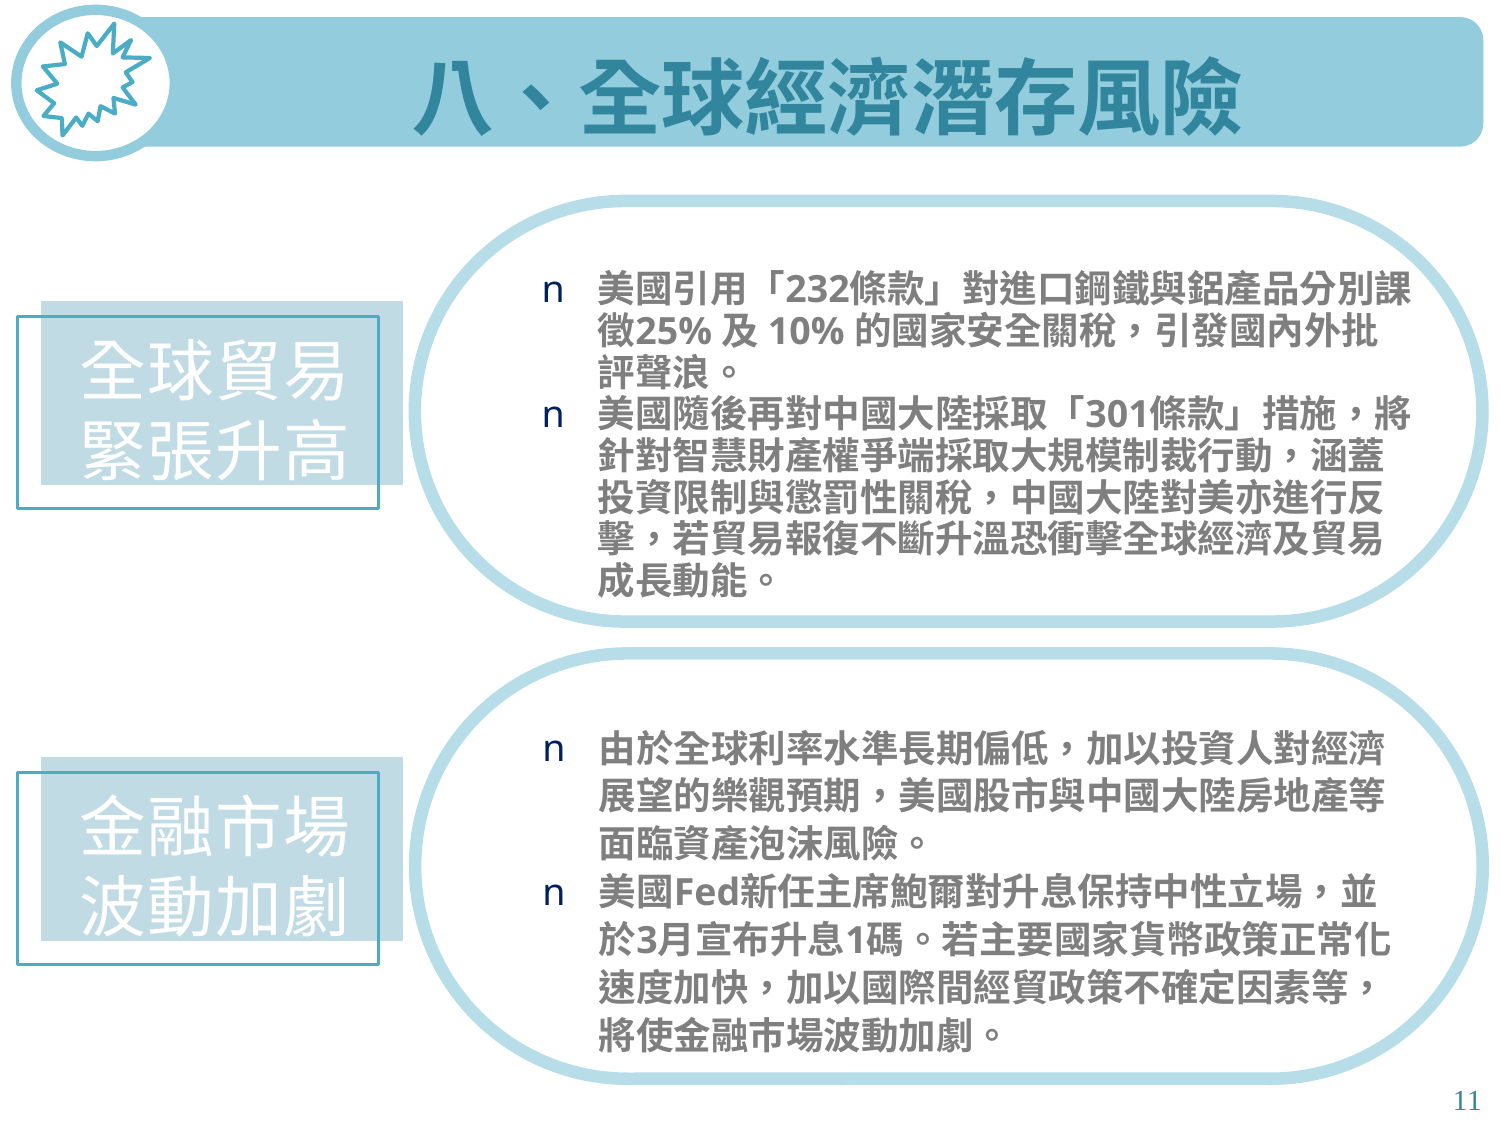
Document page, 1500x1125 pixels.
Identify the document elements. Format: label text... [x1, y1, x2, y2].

text_box [41, 774, 377, 941]
text_box 美國引用「232條款」對進口鋼鐵與鋁產品分別課 徵25% 及 10% 的國家安全關稅，引發國內外批 評聲浪。 美國隨後再對中國大陸採取「301條款」措施，將 針對智慧財產權爭端採取大規模制裁行動，涵蓋 投資限制與懲罰性關稅，中國大陸對美亦進行反 擊，若貿易報復不斷升溫恐衝擊全球經濟及貿易 成長動能。 [414, 200, 1483, 622]
title 八、全球經濟潛存風險 [174, 37, 1482, 129]
text_box 金融市場 波動加劇 [65, 778, 387, 953]
text_box 全球貿易 緊張升高 [65, 322, 387, 497]
text_box [36, 23, 150, 136]
text_box [41, 318, 377, 485]
text_box 由於全球利率水準長期偏低，加以投資人對經濟 展望的樂觀預期，美國股市與中國大陸房地產等 面臨資產泡沫風險。 美國Fed新任主席鮑爾對升息保持中性立場，並 於3月宣布升息1碼。若主要國家貨幣政策正常化 速度加快，加以國際間經貿政策不確定因素等， 將使金融巿場波動加劇。 [415, 653, 1483, 1079]
text_box [41, 301, 403, 485]
text_box [41, 757, 403, 941]
